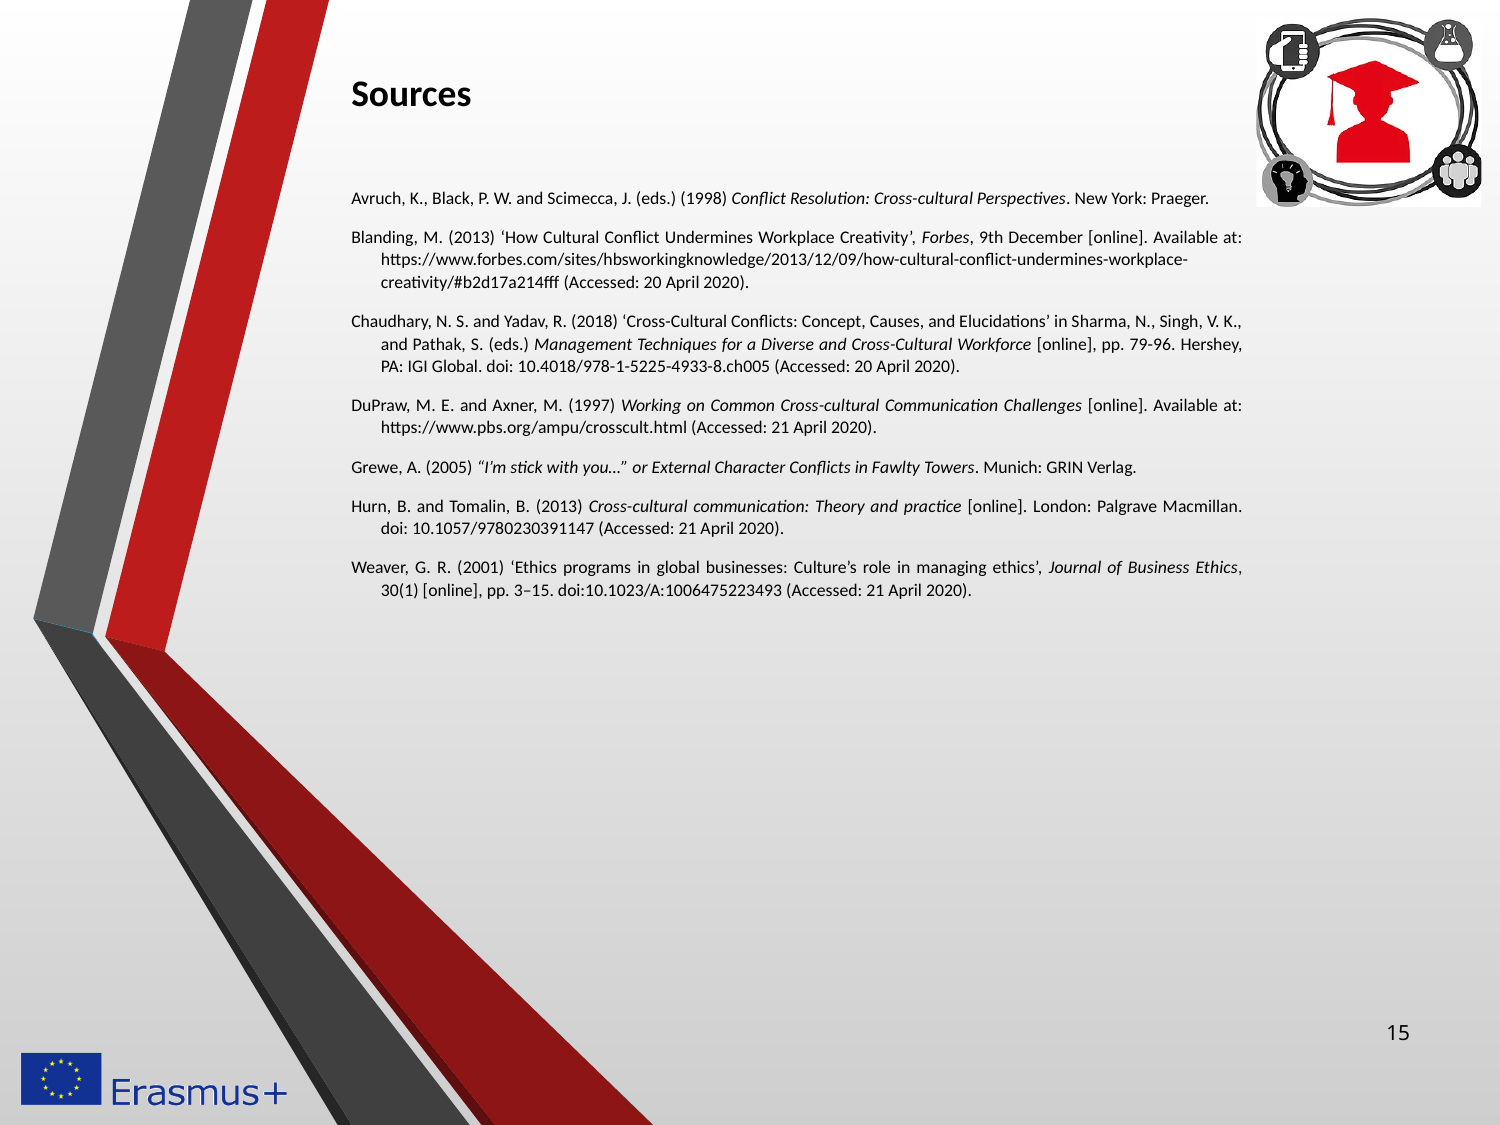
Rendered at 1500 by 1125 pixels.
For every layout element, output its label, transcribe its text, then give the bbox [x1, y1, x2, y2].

text_box Sources [336, 61, 975, 122]
text_box Avruch, K., Black, P. W. and Scimecca, J. (eds.) (1998) Conflict Resolution: Cross-cultural Perspectives. New York: Praeger. Blanding, M. (2013) ‘How Cultural Conflict Undermines Workplace Creativity’, Forbes, 9th December [online]. Available at: https://www.forbes.com/sites/hbsworkingknowledge/2013/12/09/how-cultural-conflict-undermines-workplace-creativity/#b2d17a214fff (Accessed: 20 April 2020). Chaudhary, N. S. and Yadav, R. (2018) ‘Cross-Cultural Conflicts: Concept, Causes, and Elucidations’ in Sharma, N., Singh, V. K., and Pathak, S. (eds.) Management Techniques for a Diverse and Cross-Cultural Workforce [online], pp. 79-96. Hershey, PA: IGI Global. doi: 10.4018/978-1-5225-4933-8.ch005 (Accessed: 20 April 2020). DuPraw, M. E. and Axner, M. (1997) Working on Common Cross-cultural Communication Challenges [online]. Available at: https://www.pbs.org/ampu/crosscult.html (Accessed: 21 April 2020). Grewe, A. (2005) “I’m stick with you…” or External Character Conflicts in Fawlty Towers. Munich: GRIN Verlag. Hurn, B. and Tomalin, B. (2013) Cross-cultural communication: Theory and practice [online]. London: Palgrave Macmillan. doi: 10.1057/9780230391147 (Accessed: 21 April 2020). Weaver, G. R. (2001) ‘Ethics programs in global businesses: Culture’s role in managing ethics’, Journal of Business Ethics, 30(1) [online], pp. 3–15. doi:10.1023/A:1006475223493 (Accessed: 21 April 2020). [336, 177, 1258, 608]
chart [1258, 19, 1483, 209]
picture [5, 1037, 302, 1120]
slide_number <numer> [1357, 1003, 1425, 1064]
picture [1256, 18, 1482, 207]
